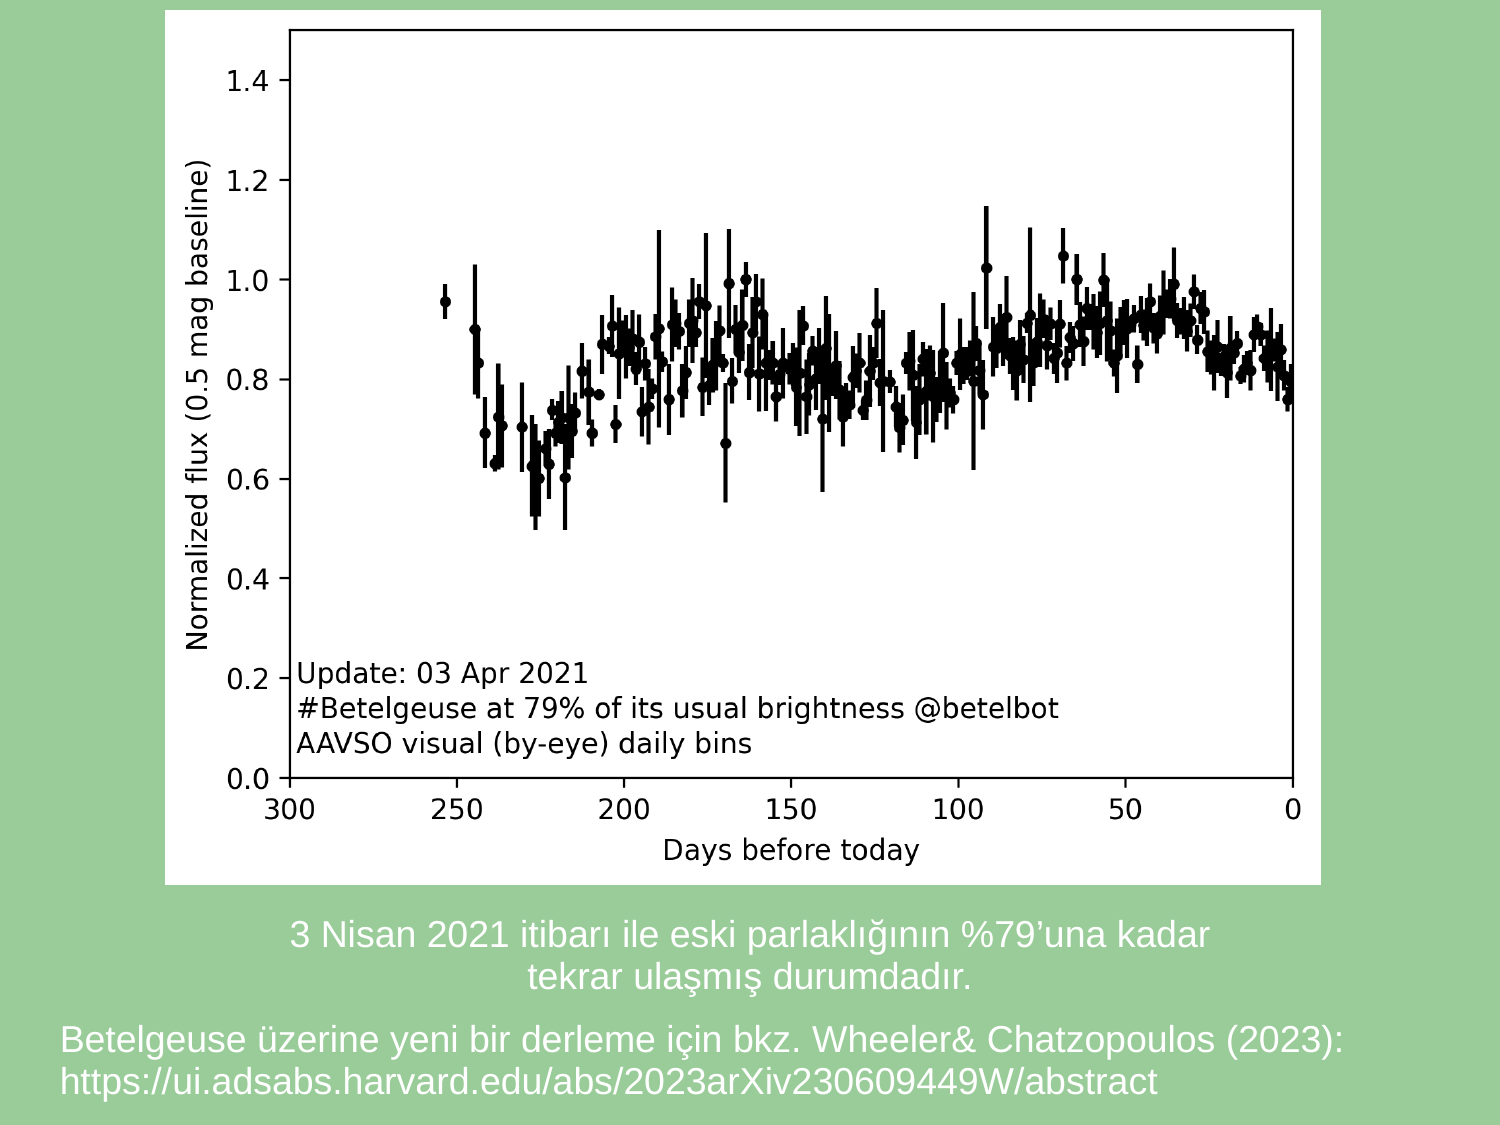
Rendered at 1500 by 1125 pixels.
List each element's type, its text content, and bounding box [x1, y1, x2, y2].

text_box Betelgeuse üzerine yeni bir derleme için bkz. Wheeler& Chatzopoulos (2023): https://ui.adsabs.harvard.edu/abs/2023arXiv230609449W/abstract [45, 1011, 1456, 1111]
text_box 3 Nisan 2021 itibarı ile eski parlaklığının %79’una kadar tekrar ulaşmış durumdadır. [270, 906, 1231, 1006]
picture [165, 10, 1321, 886]
